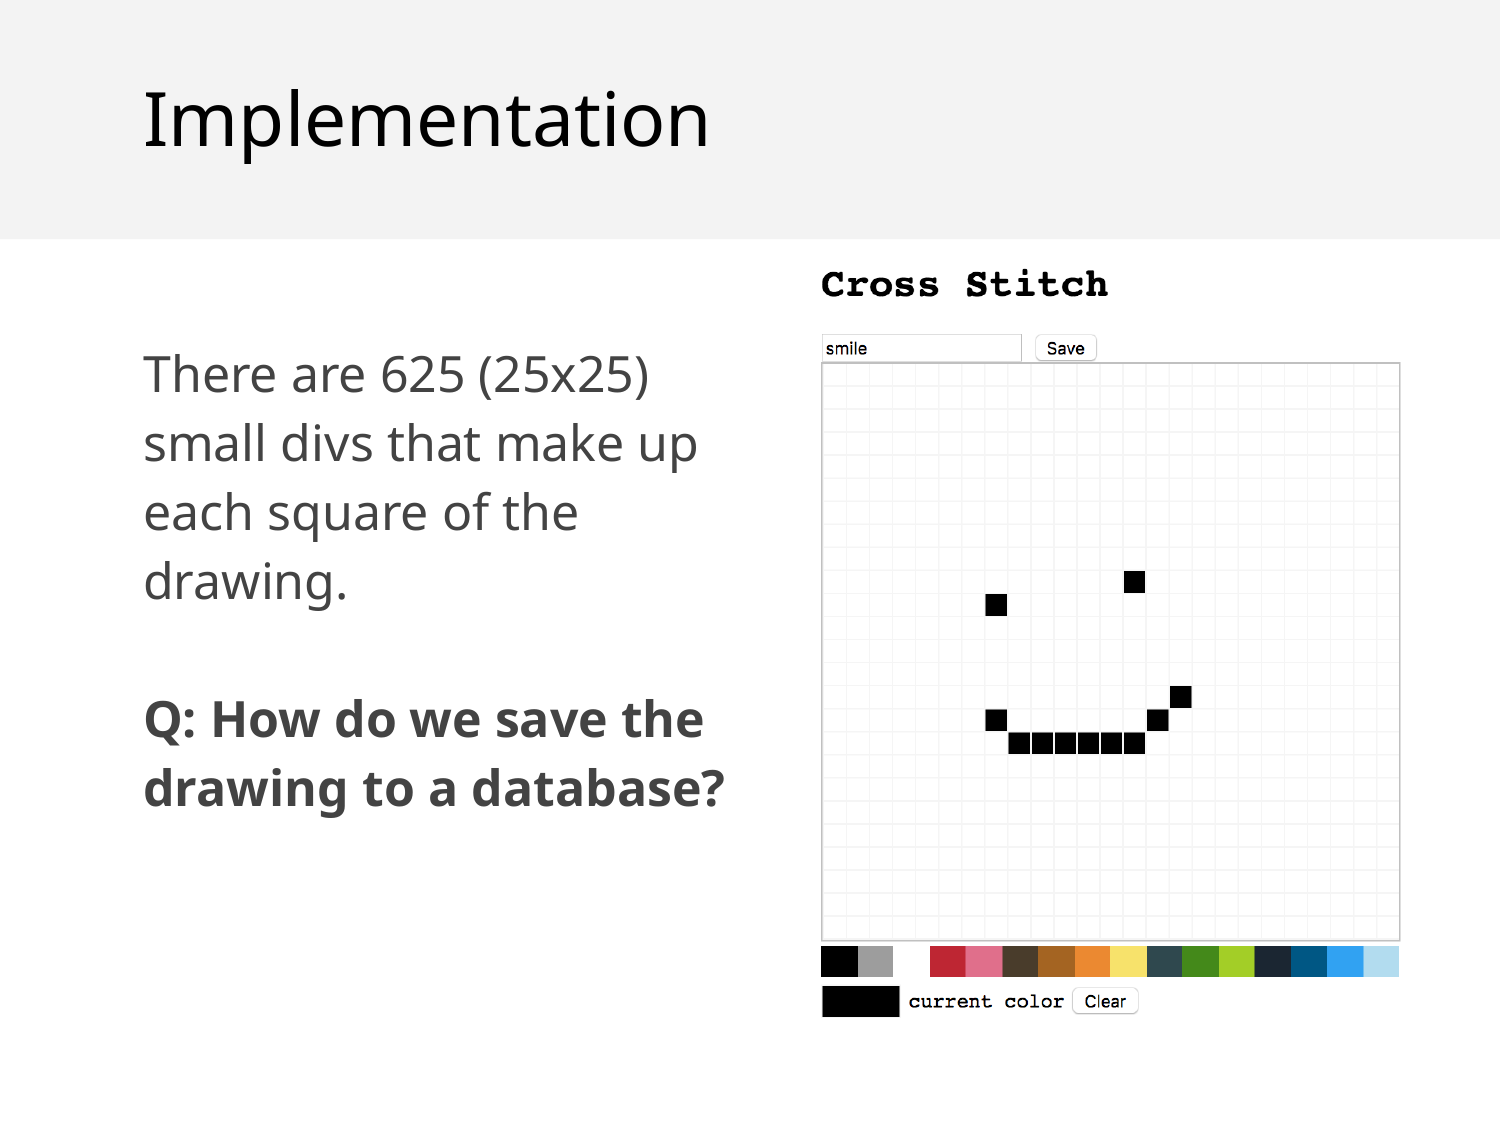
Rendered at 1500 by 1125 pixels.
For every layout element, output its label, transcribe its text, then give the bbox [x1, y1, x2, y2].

list There are 625 (25x25) small divs that make up each square of the drawing. Q: How do we save the drawing to a database? [128, 318, 767, 1004]
picture [813, 245, 1437, 1064]
title Implementation [128, 56, 1372, 183]
